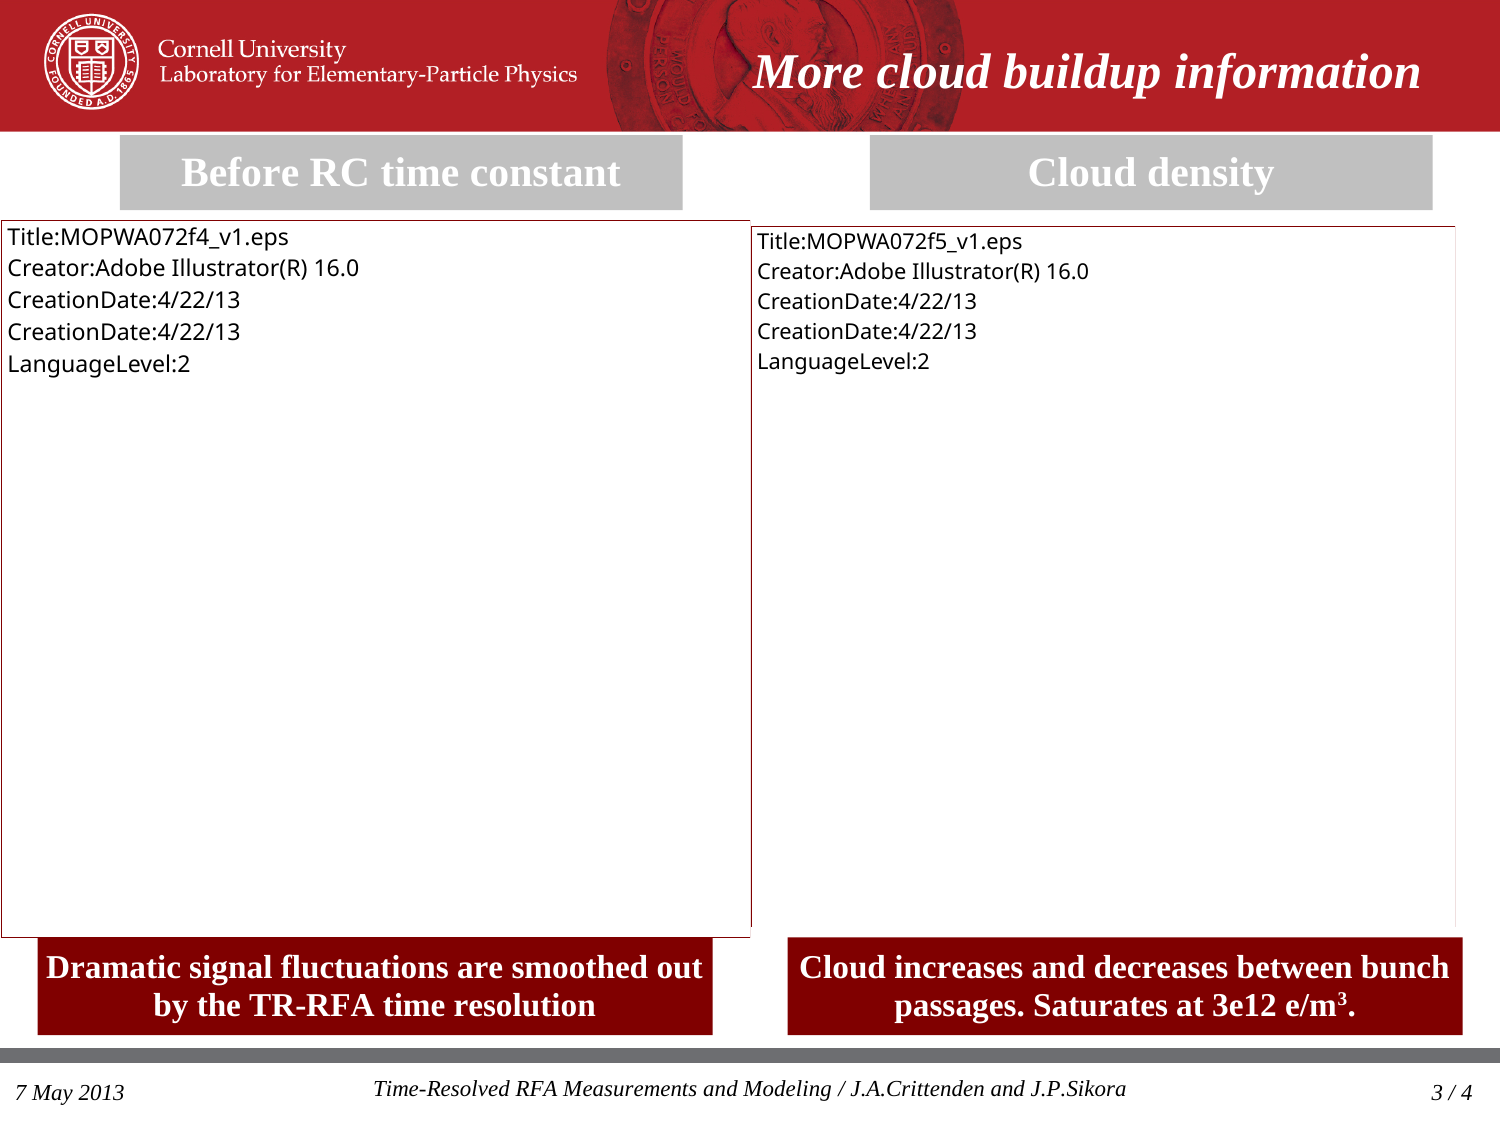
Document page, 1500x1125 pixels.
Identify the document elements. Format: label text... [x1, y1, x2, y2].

text_box Before RC time constant [119, 135, 683, 211]
picture [0, 0, 1500, 132]
text_box Cloud increases and decreases between bunch passages. Saturates at 3e12 e/m3. [787, 937, 1463, 1036]
text_box Cloud density [869, 135, 1433, 211]
picture [0, 218, 1456, 938]
text_box Dramatic signal fluctuations are smoothed out by the TR-RFA time resolution [37, 938, 713, 1036]
title More cloud buildup information [675, 7, 1500, 136]
